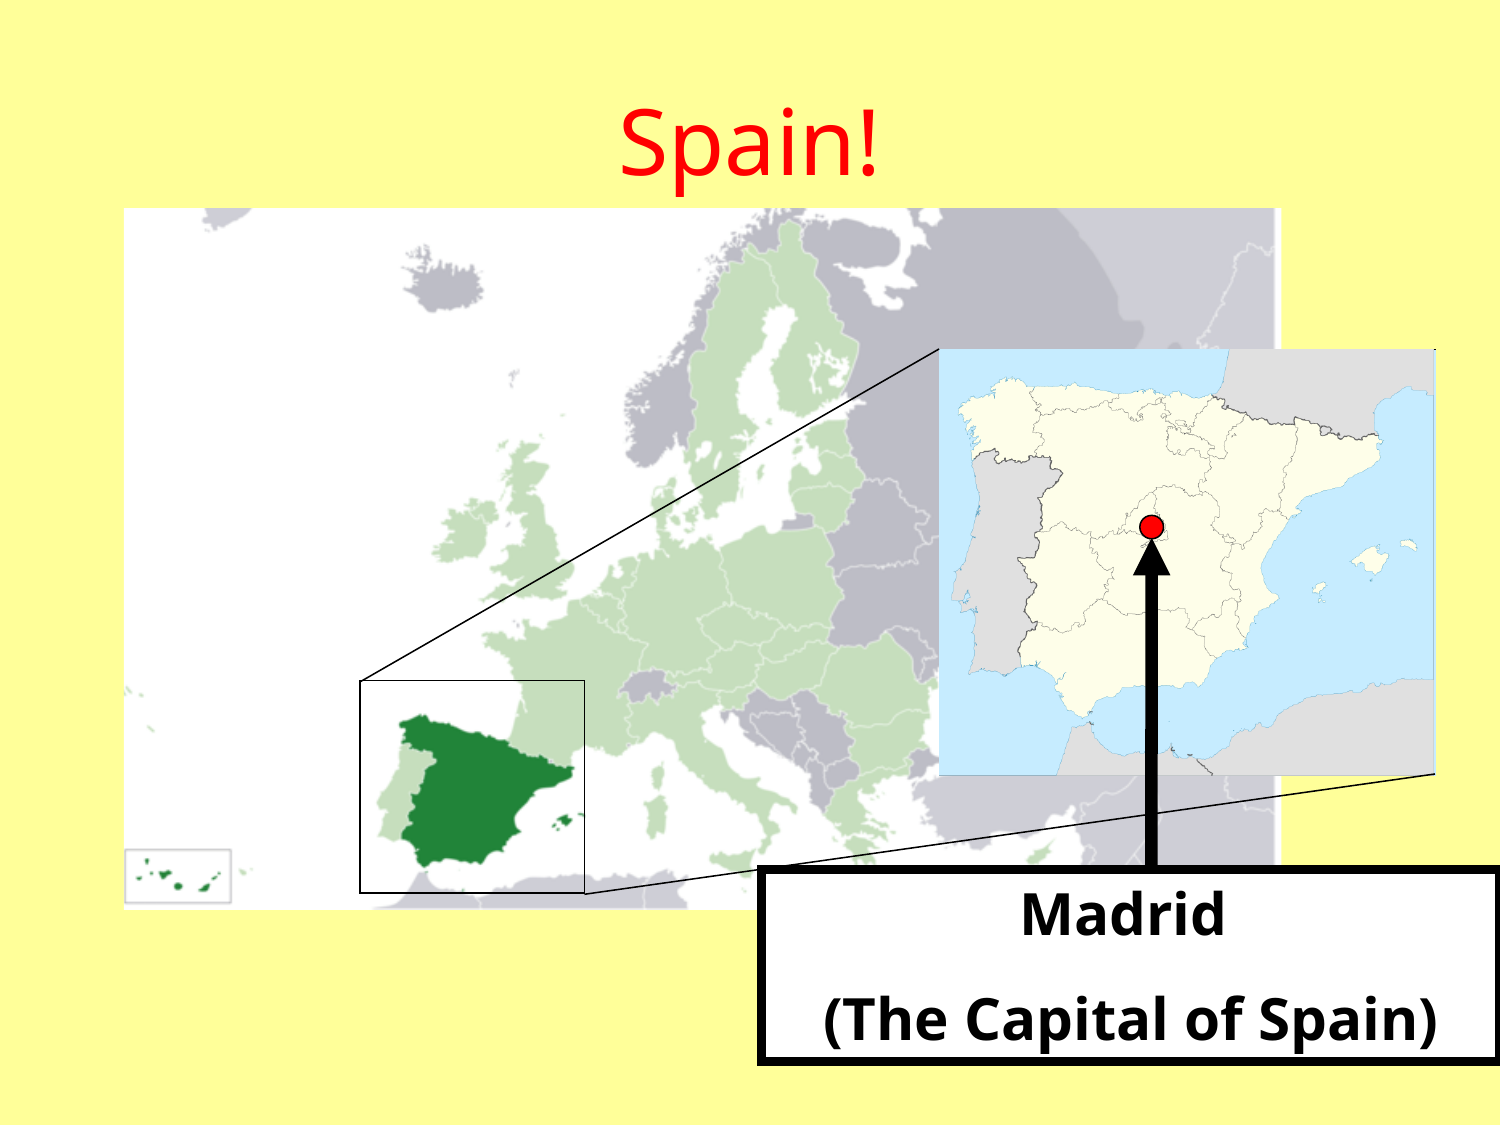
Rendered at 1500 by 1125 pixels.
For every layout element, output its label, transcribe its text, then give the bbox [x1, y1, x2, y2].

picture [361, 681, 584, 892]
text_box Madrid (The Capital of Spain) [761, 869, 1500, 1062]
picture [1158, 797, 1282, 869]
text_box [1139, 515, 1164, 539]
picture [776, 816, 1145, 869]
picture [123, 208, 1436, 910]
text_box Spain! [74, 45, 1425, 233]
